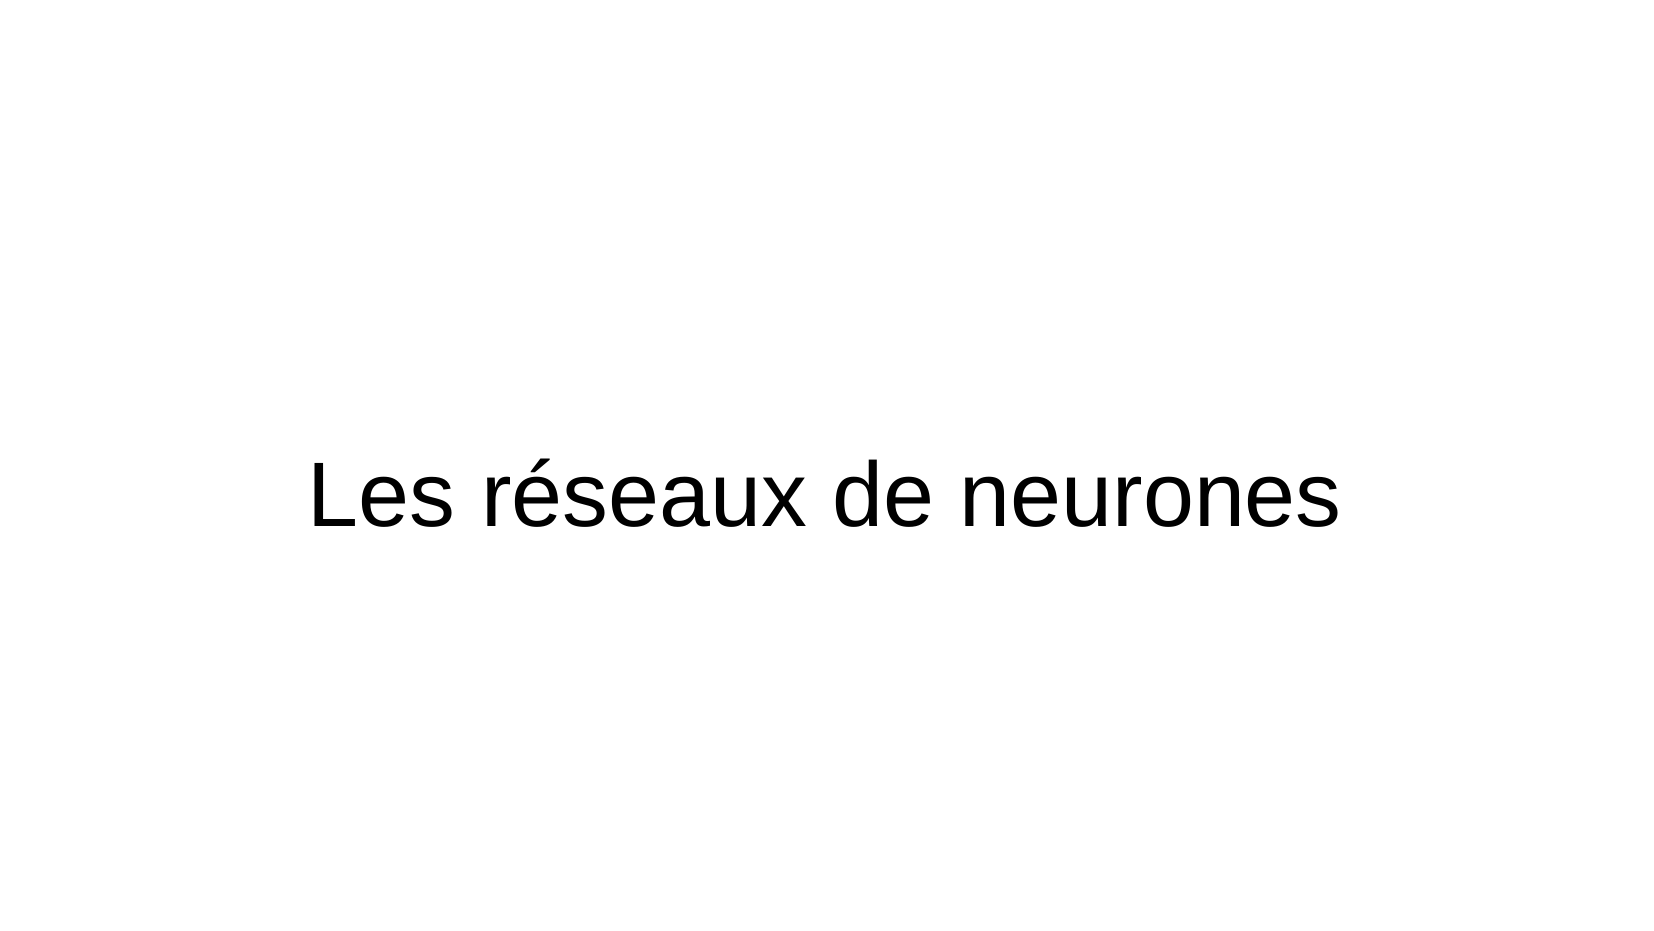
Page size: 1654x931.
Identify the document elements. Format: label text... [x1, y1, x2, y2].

title Les réseaux de neurones [81, 417, 1570, 573]
